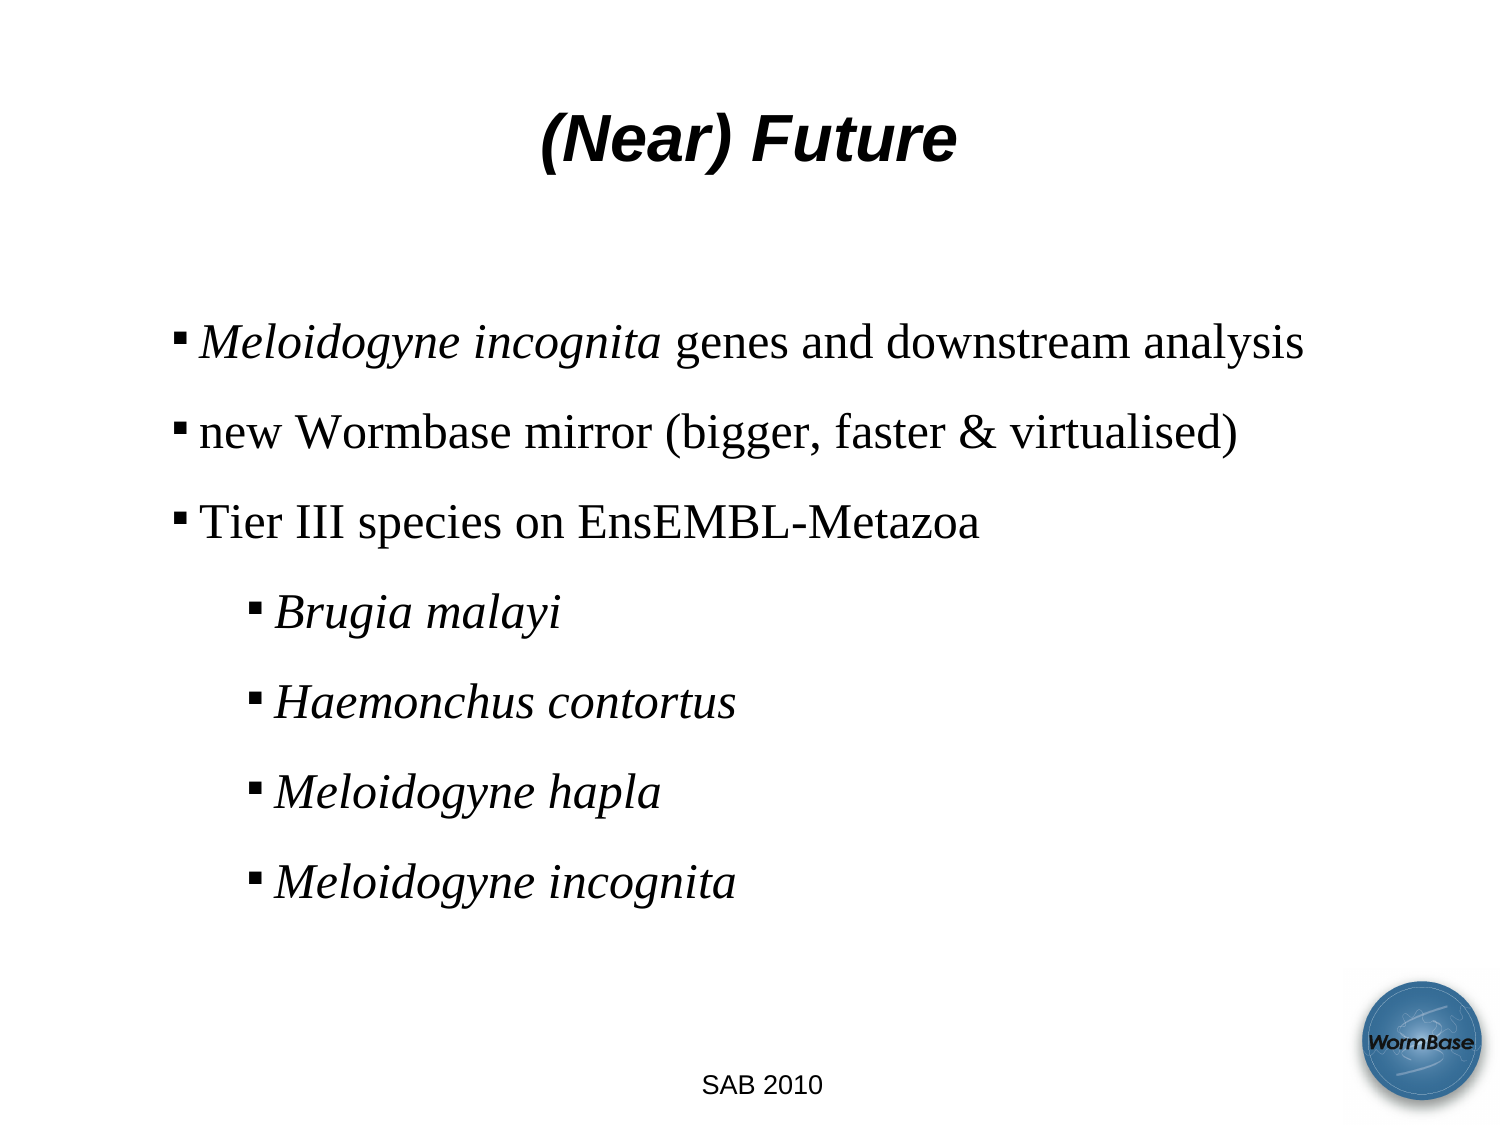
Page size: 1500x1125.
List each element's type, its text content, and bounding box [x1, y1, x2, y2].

text_box Meloidogyne incognita genes and downstream analysis new Wormbase mirror (bigger, faster & virtualised) Tier III species on EnsEMBL-Metazoa Brugia malayi Haemonchus contortus Meloidogyne hapla Meloidogyne incognita [159, 271, 1430, 917]
picture [1343, 968, 1500, 1125]
title (Near) Future [75, 44, 1425, 233]
